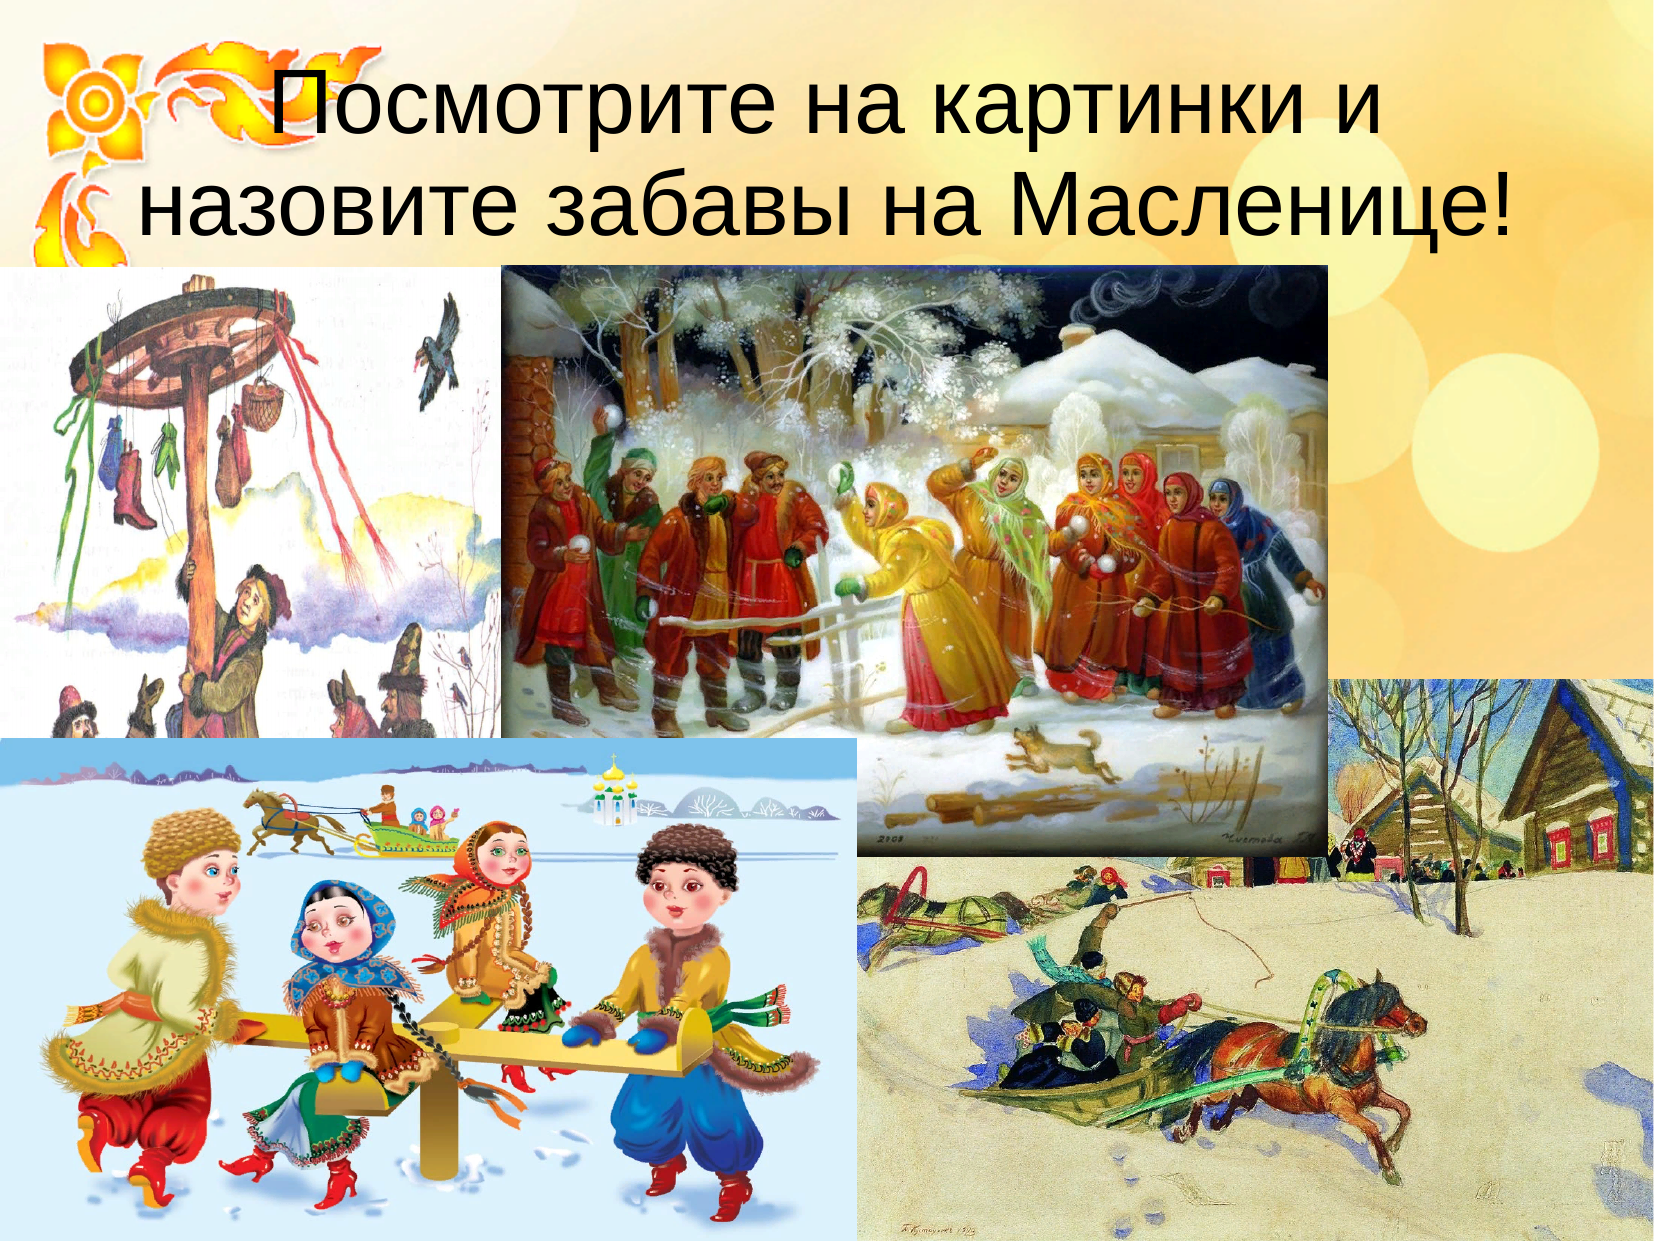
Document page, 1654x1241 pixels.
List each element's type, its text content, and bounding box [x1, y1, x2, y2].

picture [0, 0, 1654, 1241]
title Посмотрите на картинки и назовите забавы на Масленице! [82, 49, 1571, 257]
